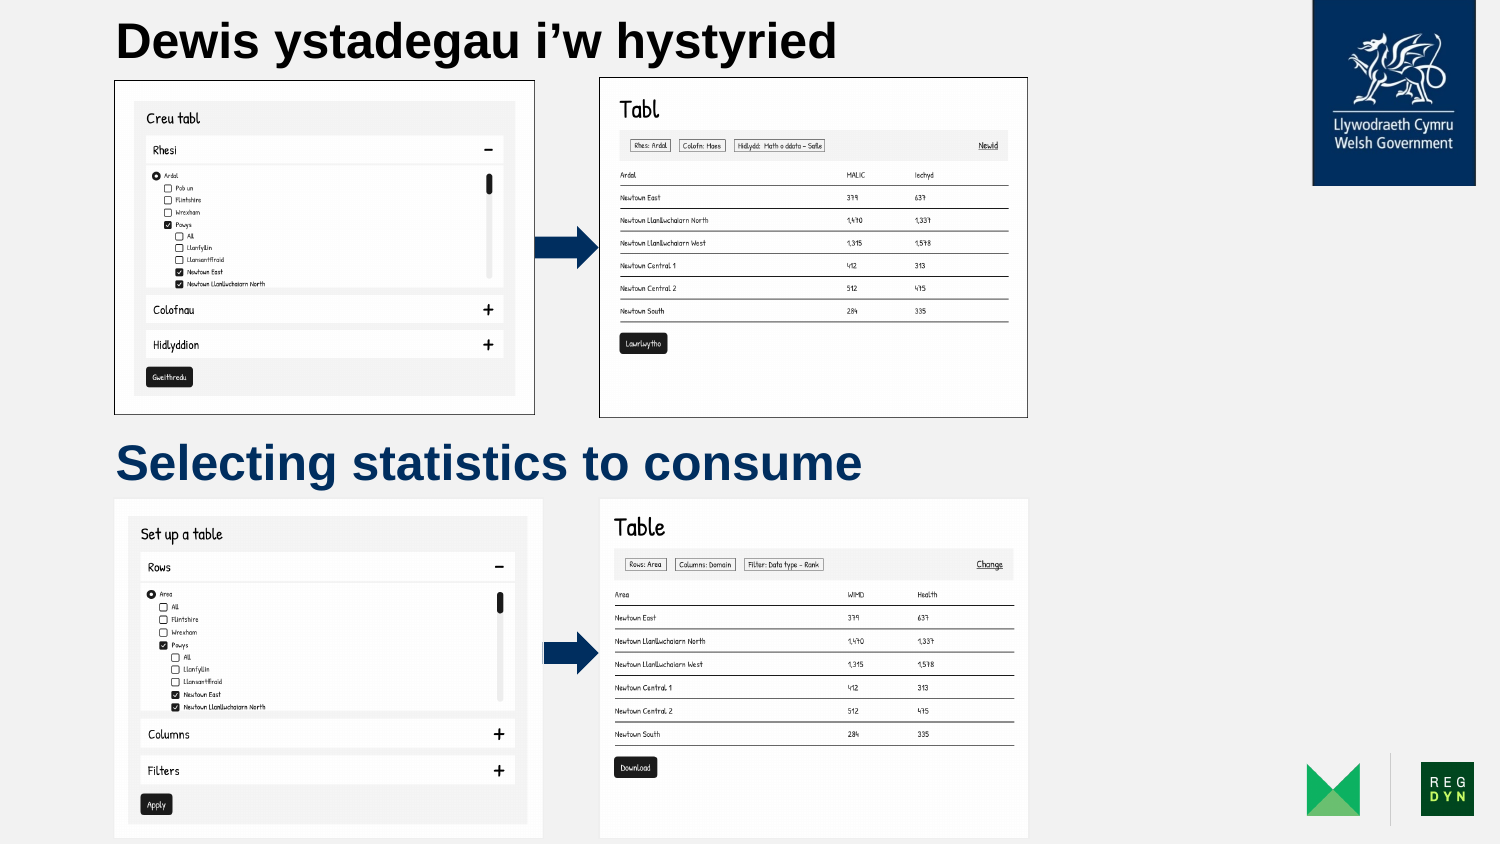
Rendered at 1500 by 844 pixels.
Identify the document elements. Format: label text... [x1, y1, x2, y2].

text_box [544, 631, 599, 675]
text_box [535, 225, 599, 270]
picture [599, 134, 1028, 418]
picture [114, 498, 543, 838]
title Selecting statistics to consume [115, 430, 1250, 556]
picture [114, 80, 535, 415]
title Dewis ystadegau i’w hystyried [115, 8, 1250, 134]
picture [599, 556, 1028, 838]
